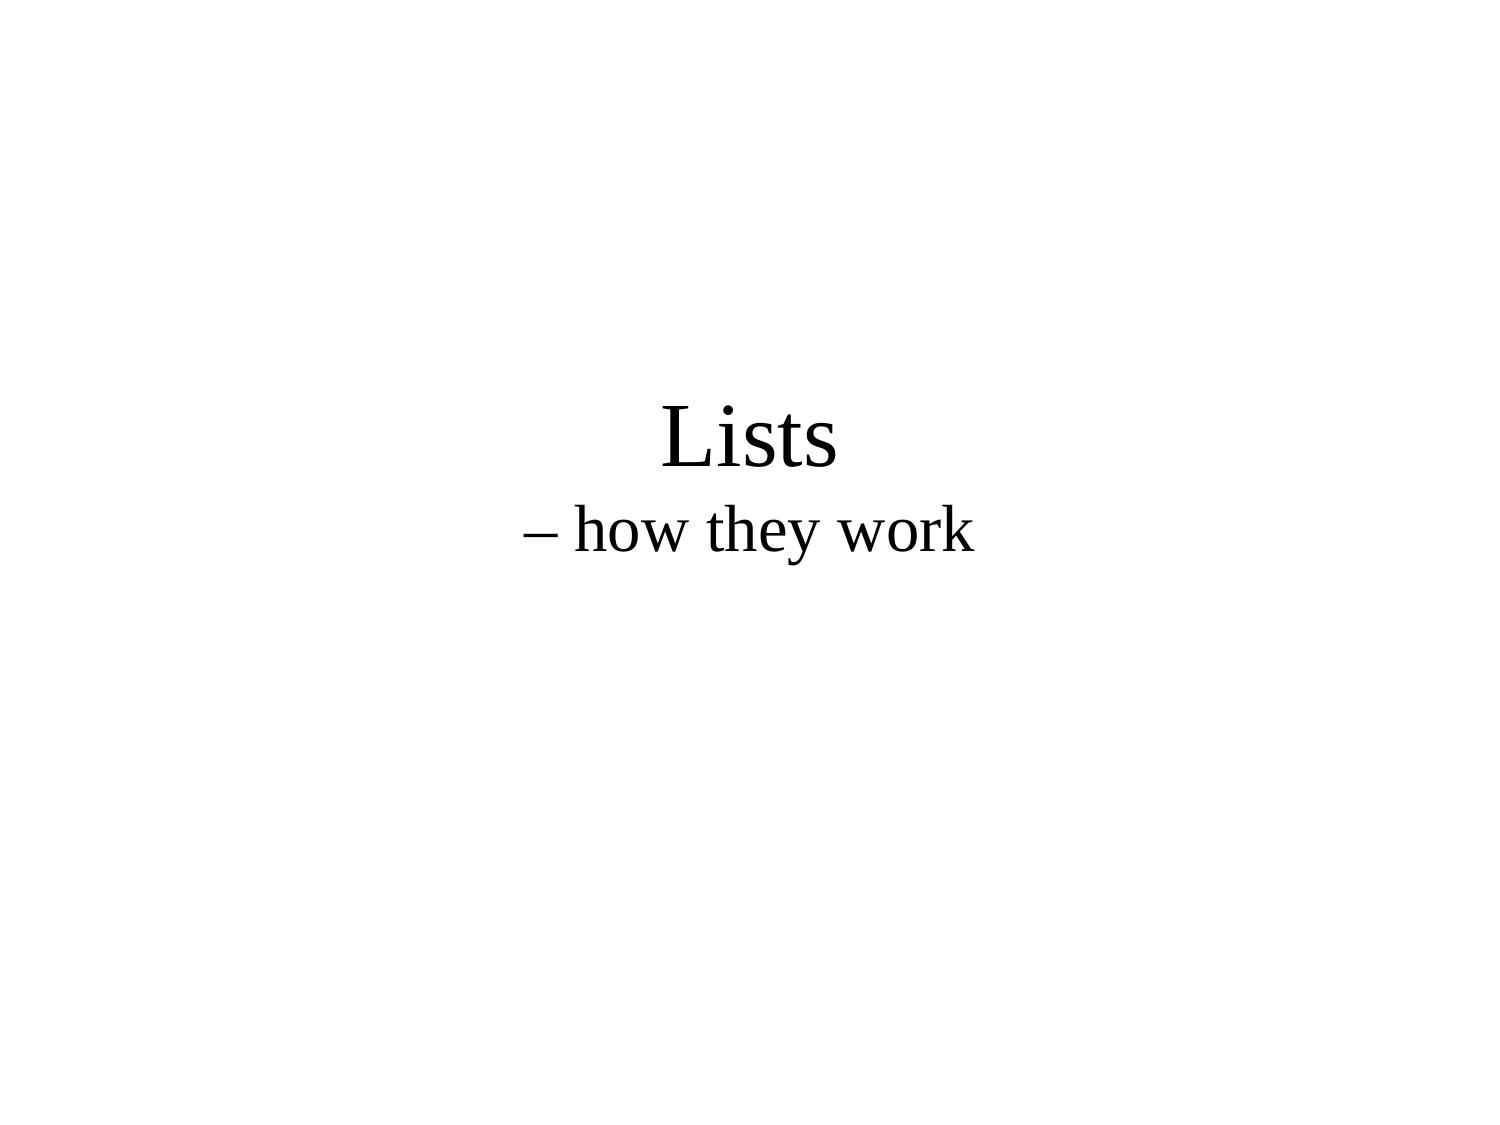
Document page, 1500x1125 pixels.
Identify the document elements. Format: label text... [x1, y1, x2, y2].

title Lists – how they work [112, 349, 1388, 591]
